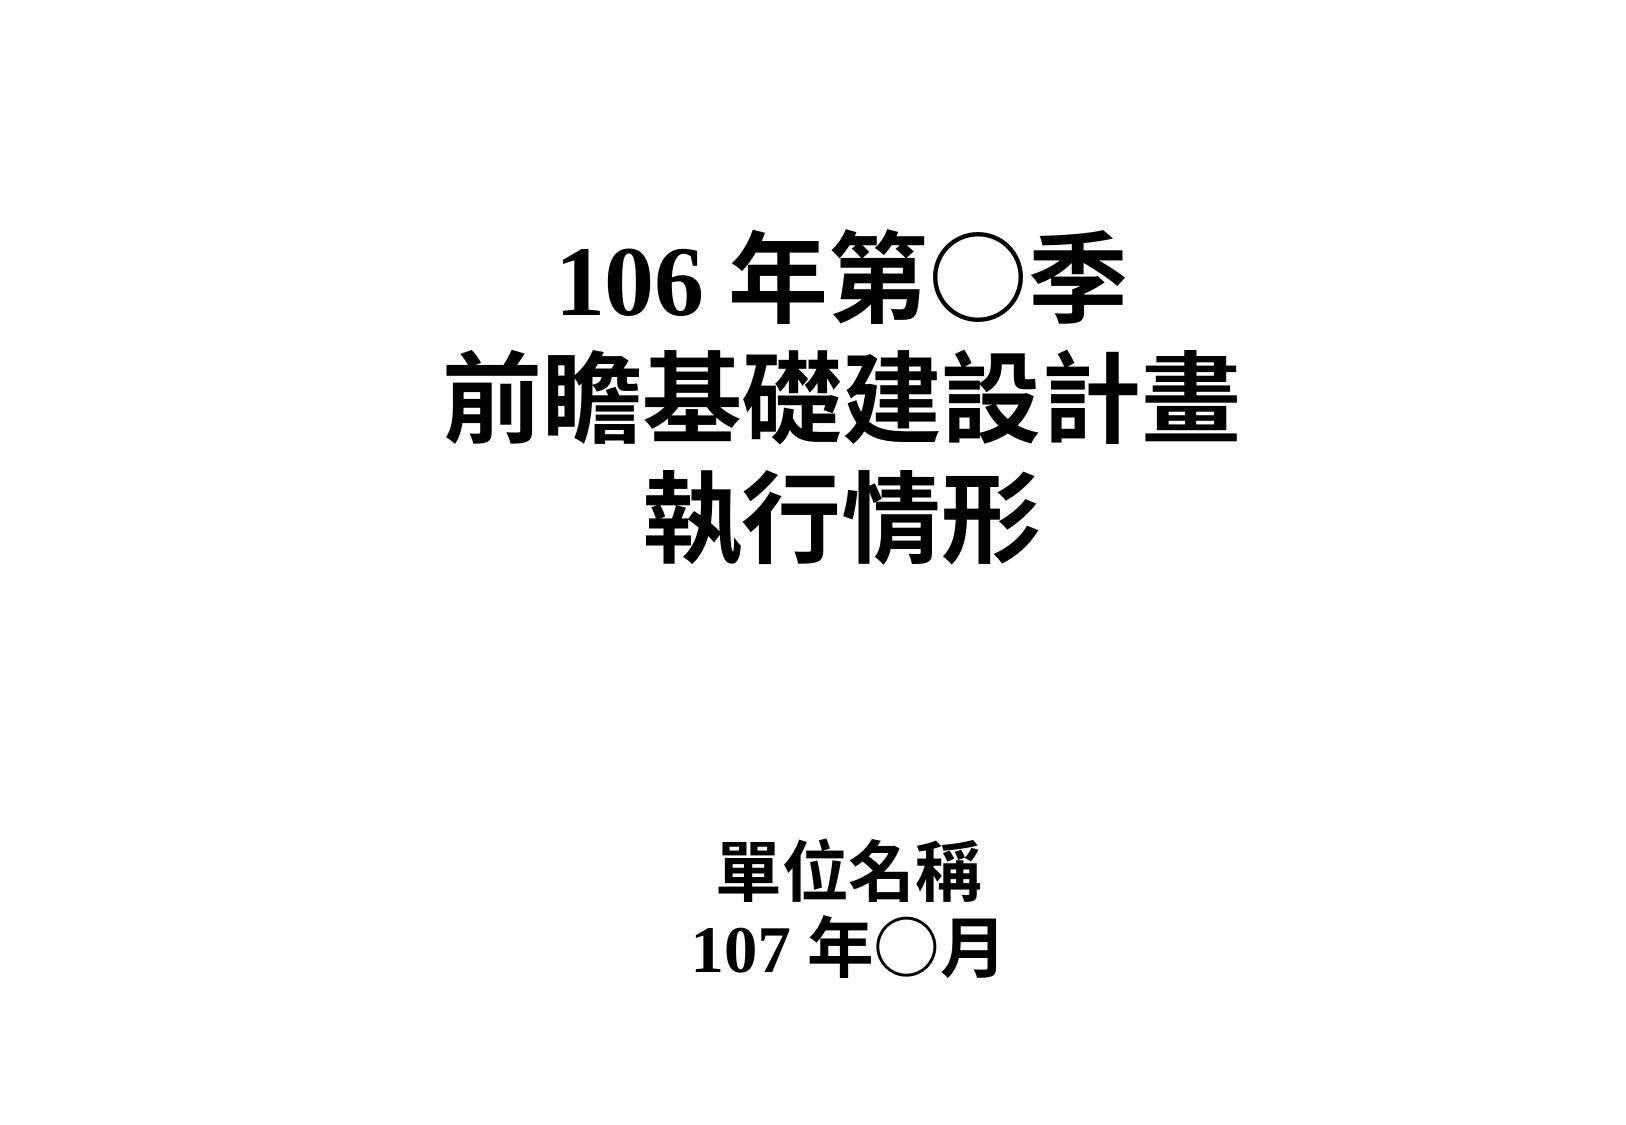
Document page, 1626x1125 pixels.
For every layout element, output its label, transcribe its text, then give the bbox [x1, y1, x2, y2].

title 106年第○季 前瞻基礎建設計畫 執行情形 [245, 208, 1439, 497]
list 單位名稱 107年○月 [410, 834, 1274, 1024]
